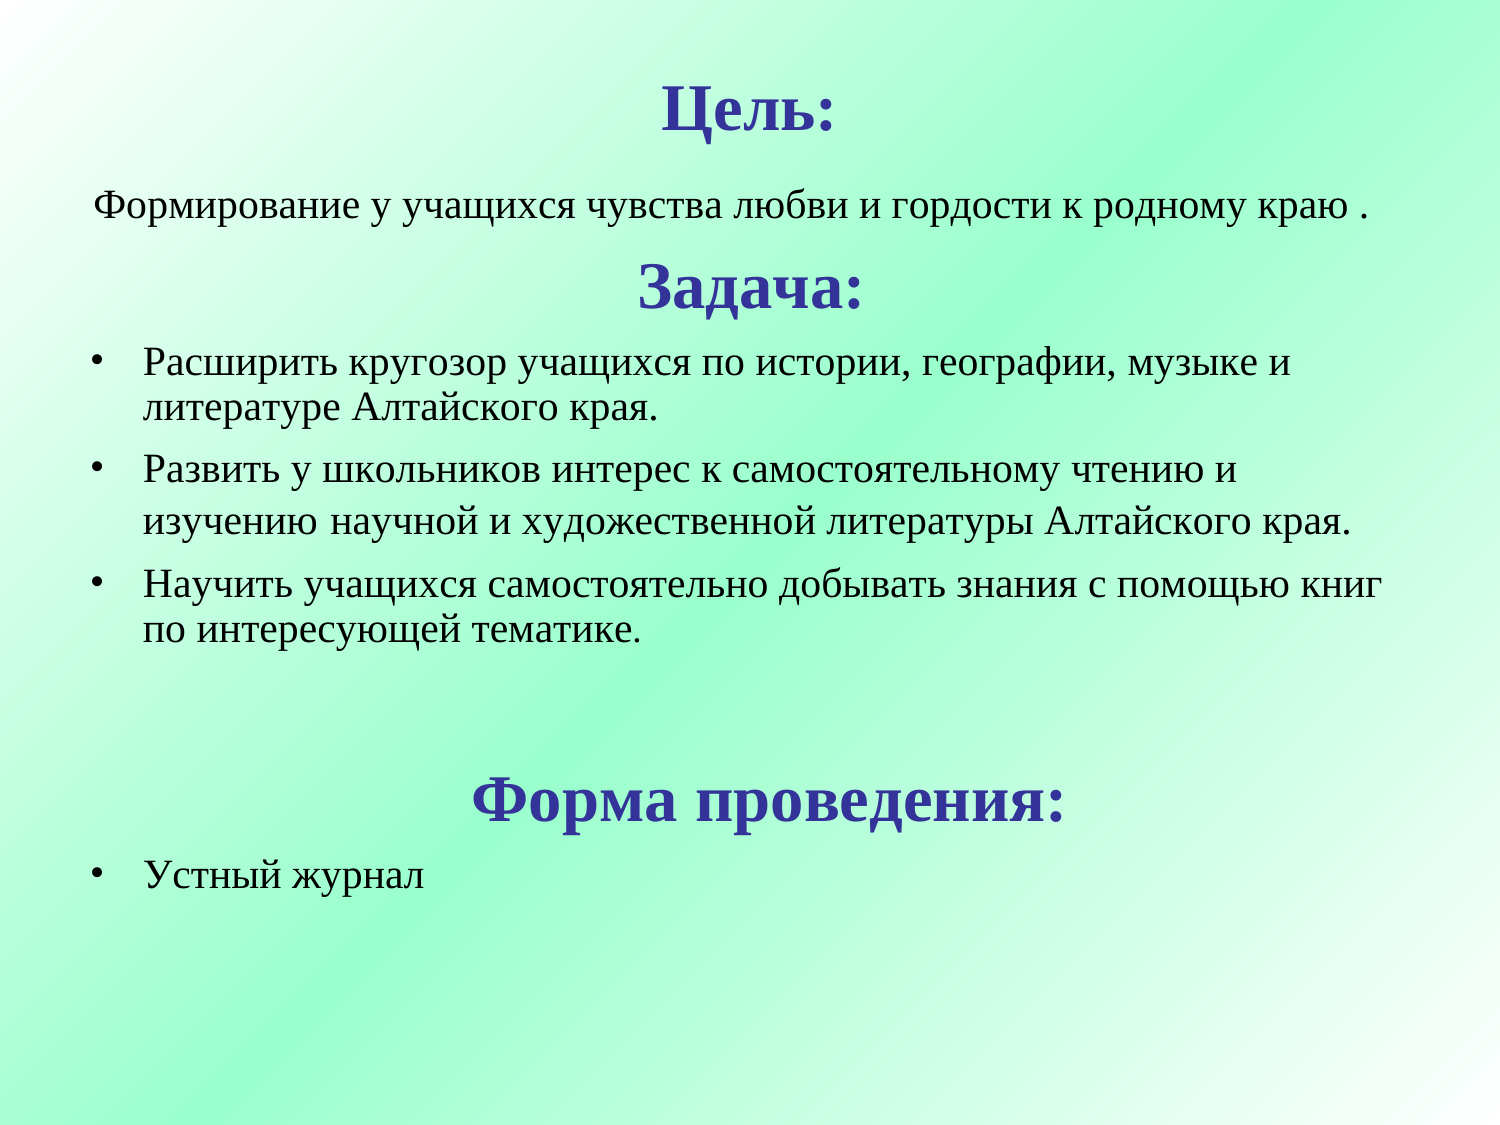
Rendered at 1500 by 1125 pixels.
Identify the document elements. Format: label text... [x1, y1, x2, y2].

title Цель: [75, 45, 1426, 163]
list Формирование у учащихся чувства любви и гордости к родному краю . Задача: Расширить кругозор учащихся по истории, географии, музыке и литературе Алтайского края. Развить у школьников интерес к самостоятельному чтению и изучению научной и художественной литературы Алтайского края. Научить учащихся самостоятельно добывать знания с помощью книг по интересующей тематике. Форма проведения: Устный журнал [75, 174, 1426, 1005]
